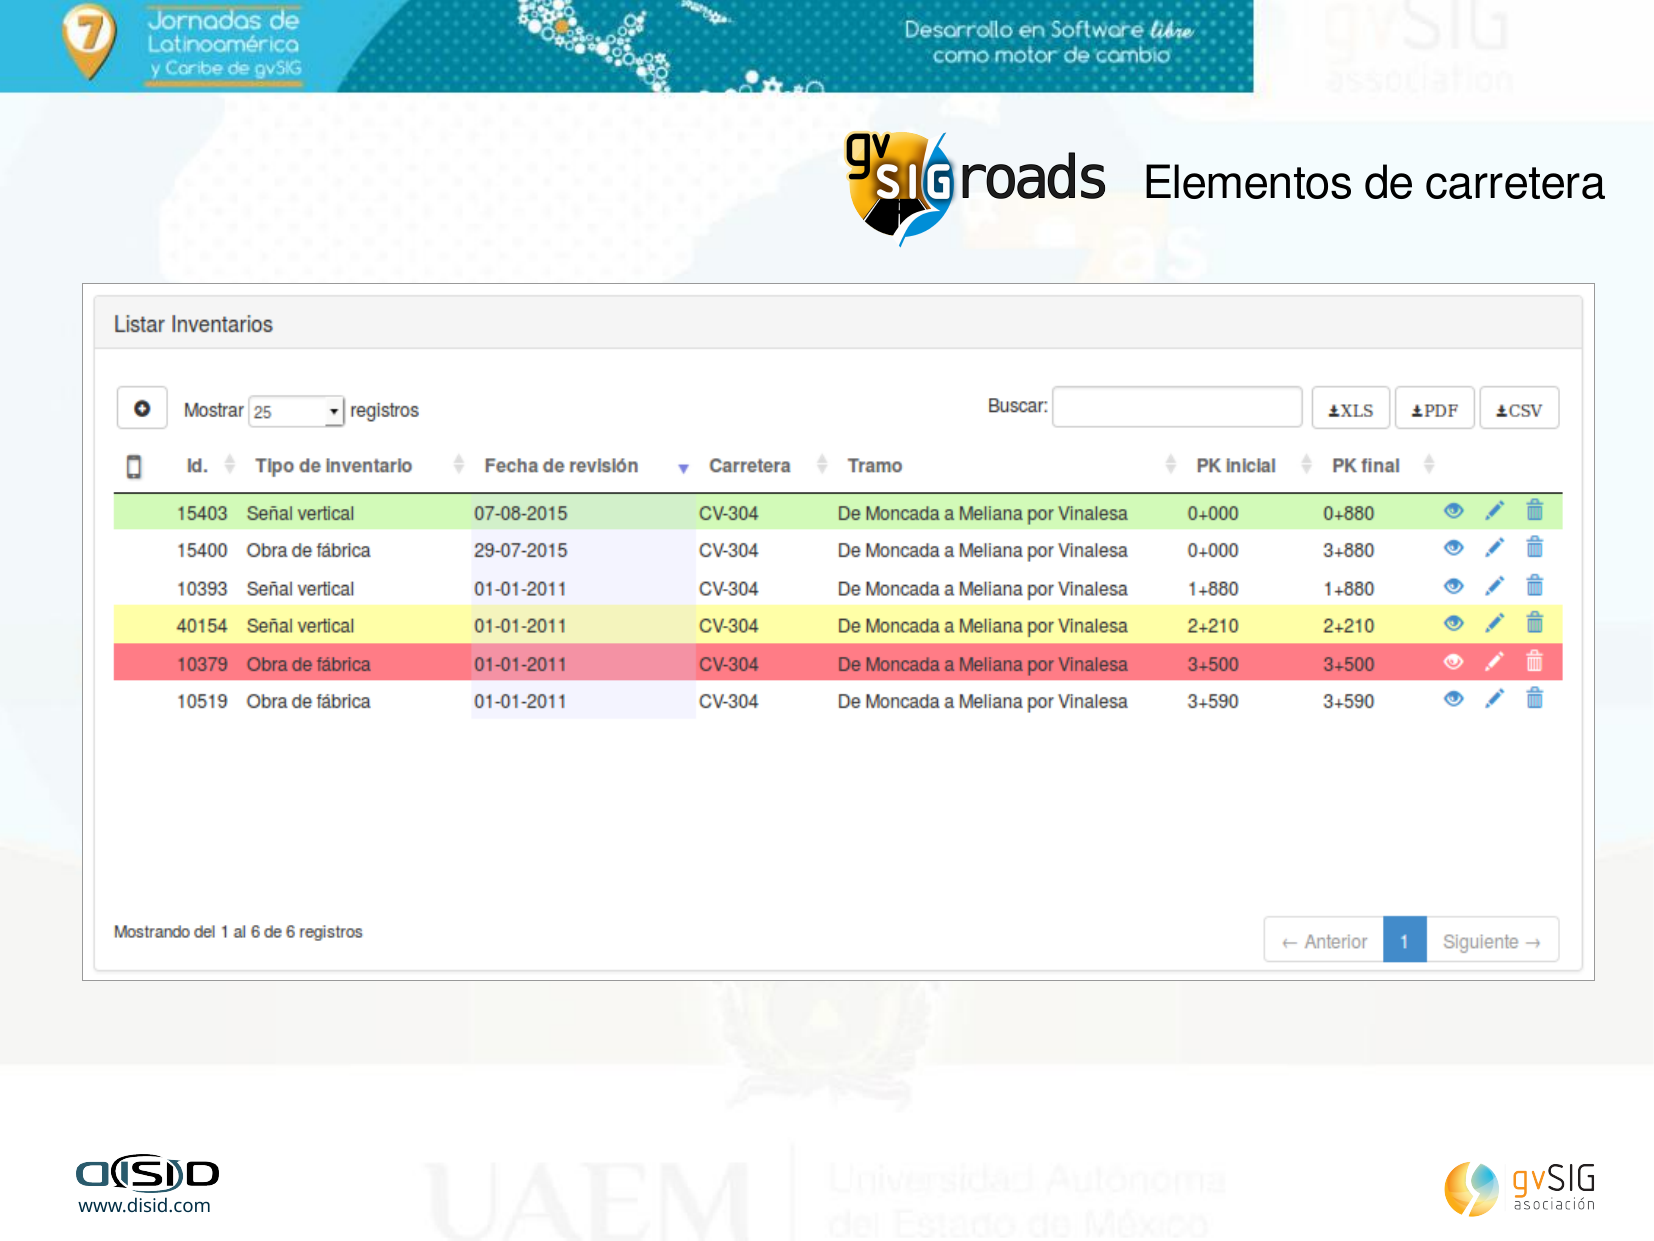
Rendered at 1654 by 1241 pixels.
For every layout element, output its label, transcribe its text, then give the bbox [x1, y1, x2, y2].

picture [0, 0, 1654, 1241]
title Elementos de carretera [1110, 131, 1607, 235]
